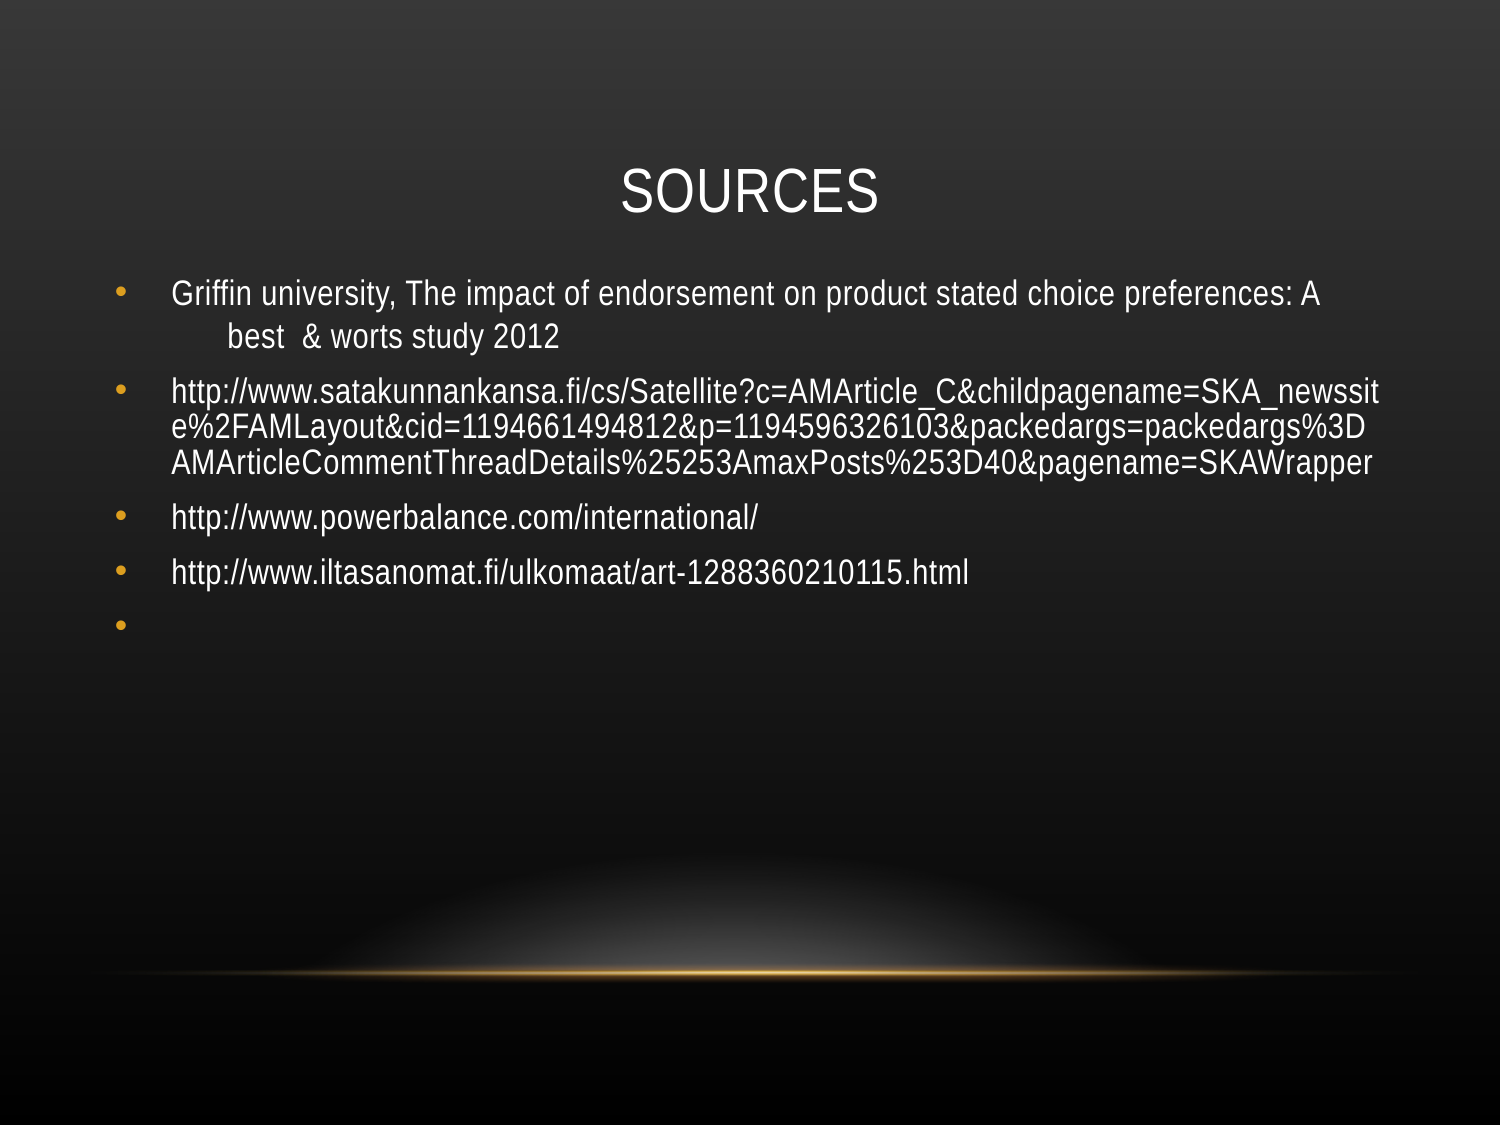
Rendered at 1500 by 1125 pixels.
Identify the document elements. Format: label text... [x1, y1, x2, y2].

list Griffin university, The impact of endorsement on product stated choice preferences: A best & worts study 2012 http://www.satakunnankansa.fi/cs/Satellite?c=AMArticle_C&childpagename=SKA_newssite%2FAMLayout&cid=1194661494812&p=1194596326103&packedargs=packedargs%3DAMArticleCommentThreadDetails%25253AmaxPosts%253D40&pagename=SKAWrapper http://www.powerbalance.com/international/ http://www.iltasanomat.fi/ulkomaat/art-1288360210115.html [99, 262, 1400, 938]
title sources [99, 45, 1400, 233]
